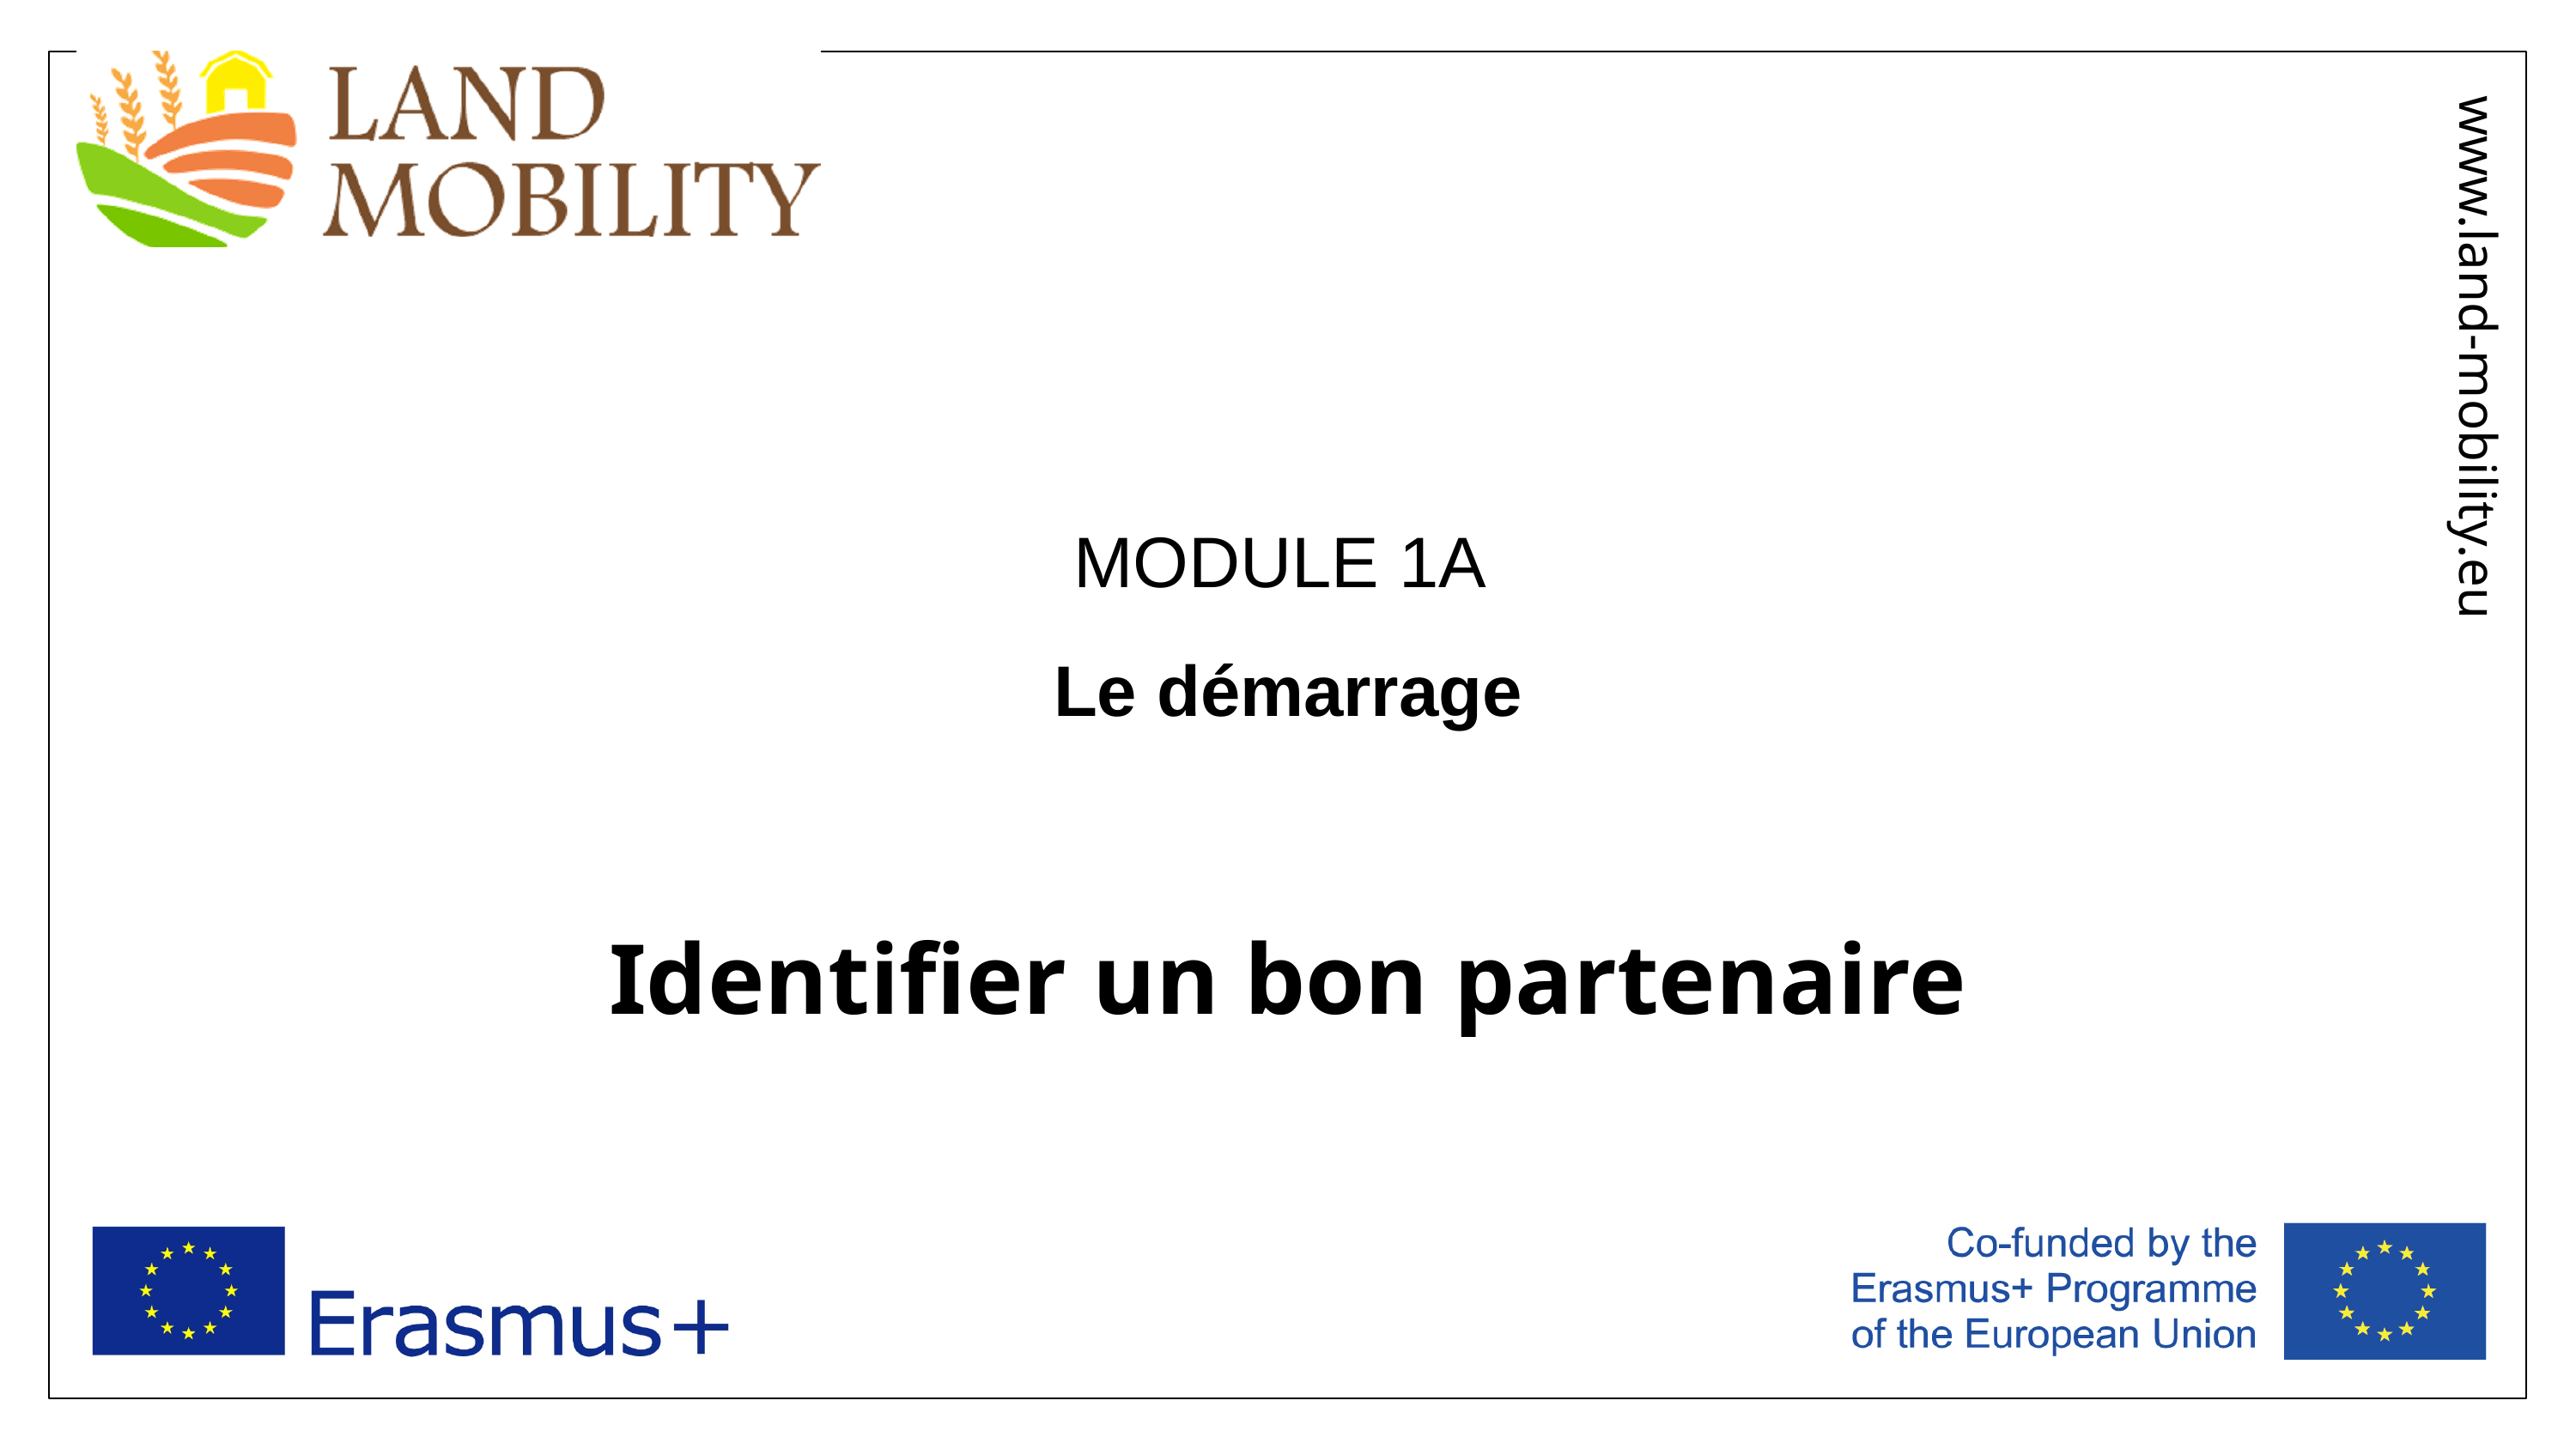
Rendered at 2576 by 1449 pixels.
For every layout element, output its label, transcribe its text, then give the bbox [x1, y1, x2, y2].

text_box www.land-mobility.eu [2377, 95, 2522, 1146]
picture [76, 51, 821, 247]
text_box MODULE 1A Le démarrage Identifier un bon partenaire [504, 467, 2072, 1040]
picture [55, 1189, 765, 1392]
picture [1595, 1189, 2517, 1392]
